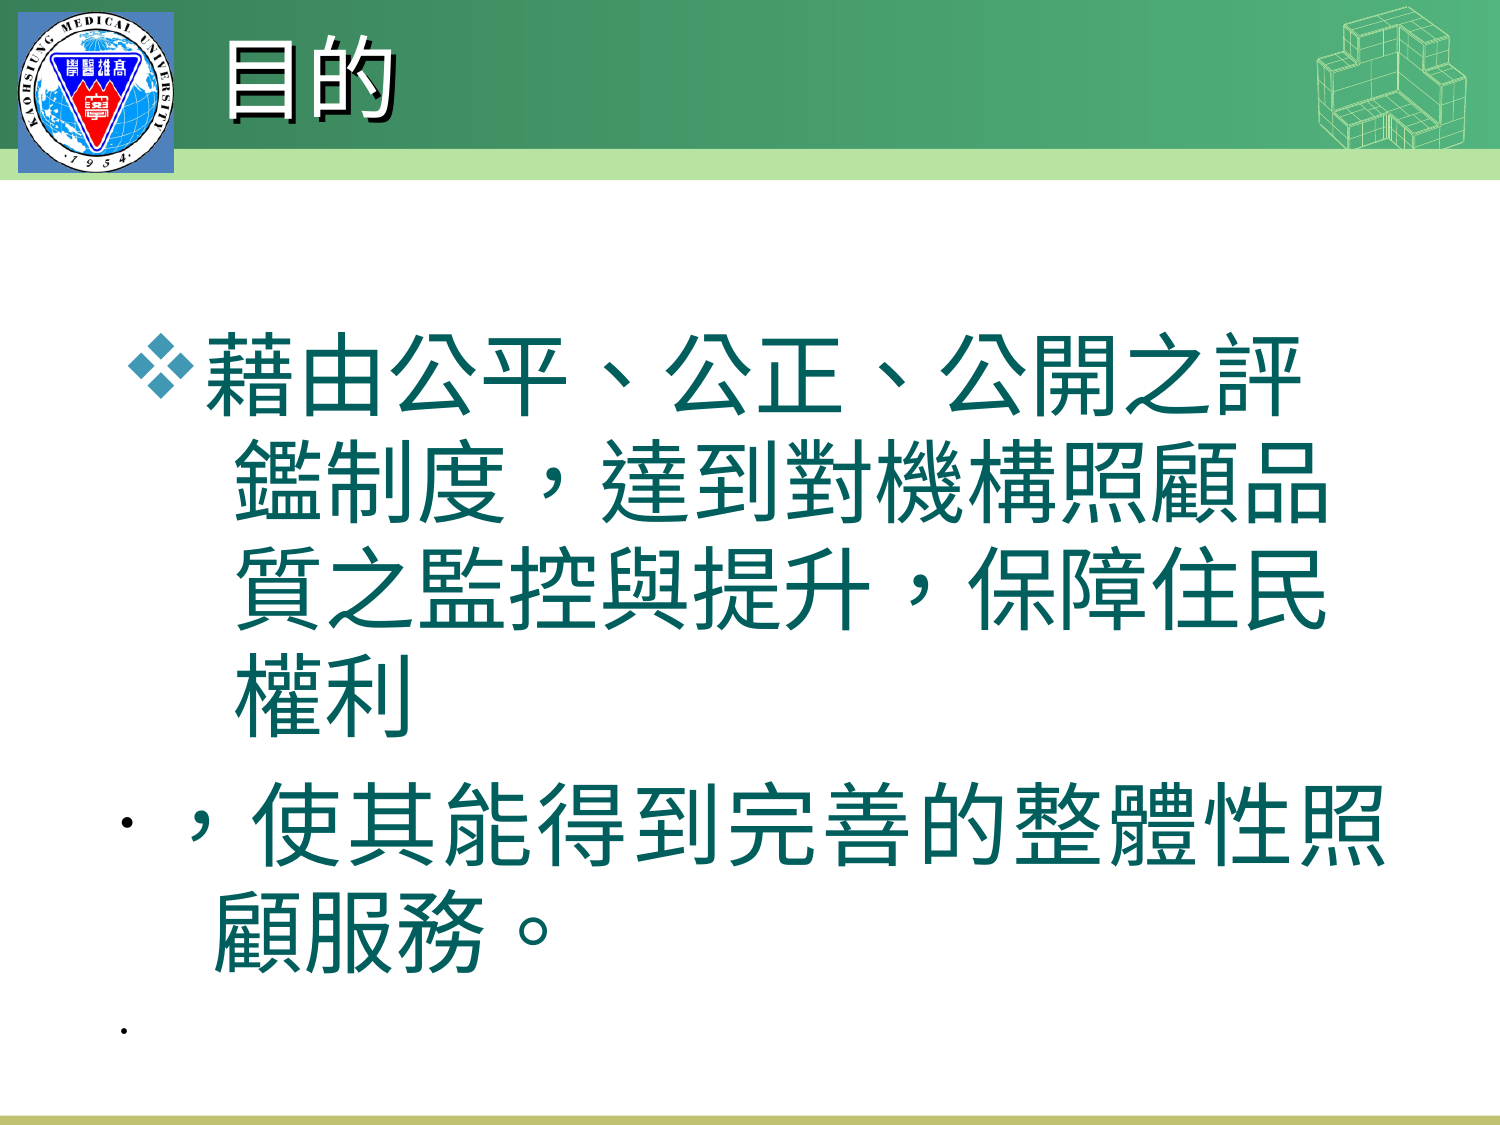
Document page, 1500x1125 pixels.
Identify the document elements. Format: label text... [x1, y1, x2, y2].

title 目的 [200, 24, 1313, 138]
picture [17, 11, 174, 173]
list 藉由公平、公正、公開之評鑑制度，達到對機構照顧品質之監控與提升，保障住民權利 ，使其能得到完善的整體性照顧服務。 [105, 316, 1405, 896]
